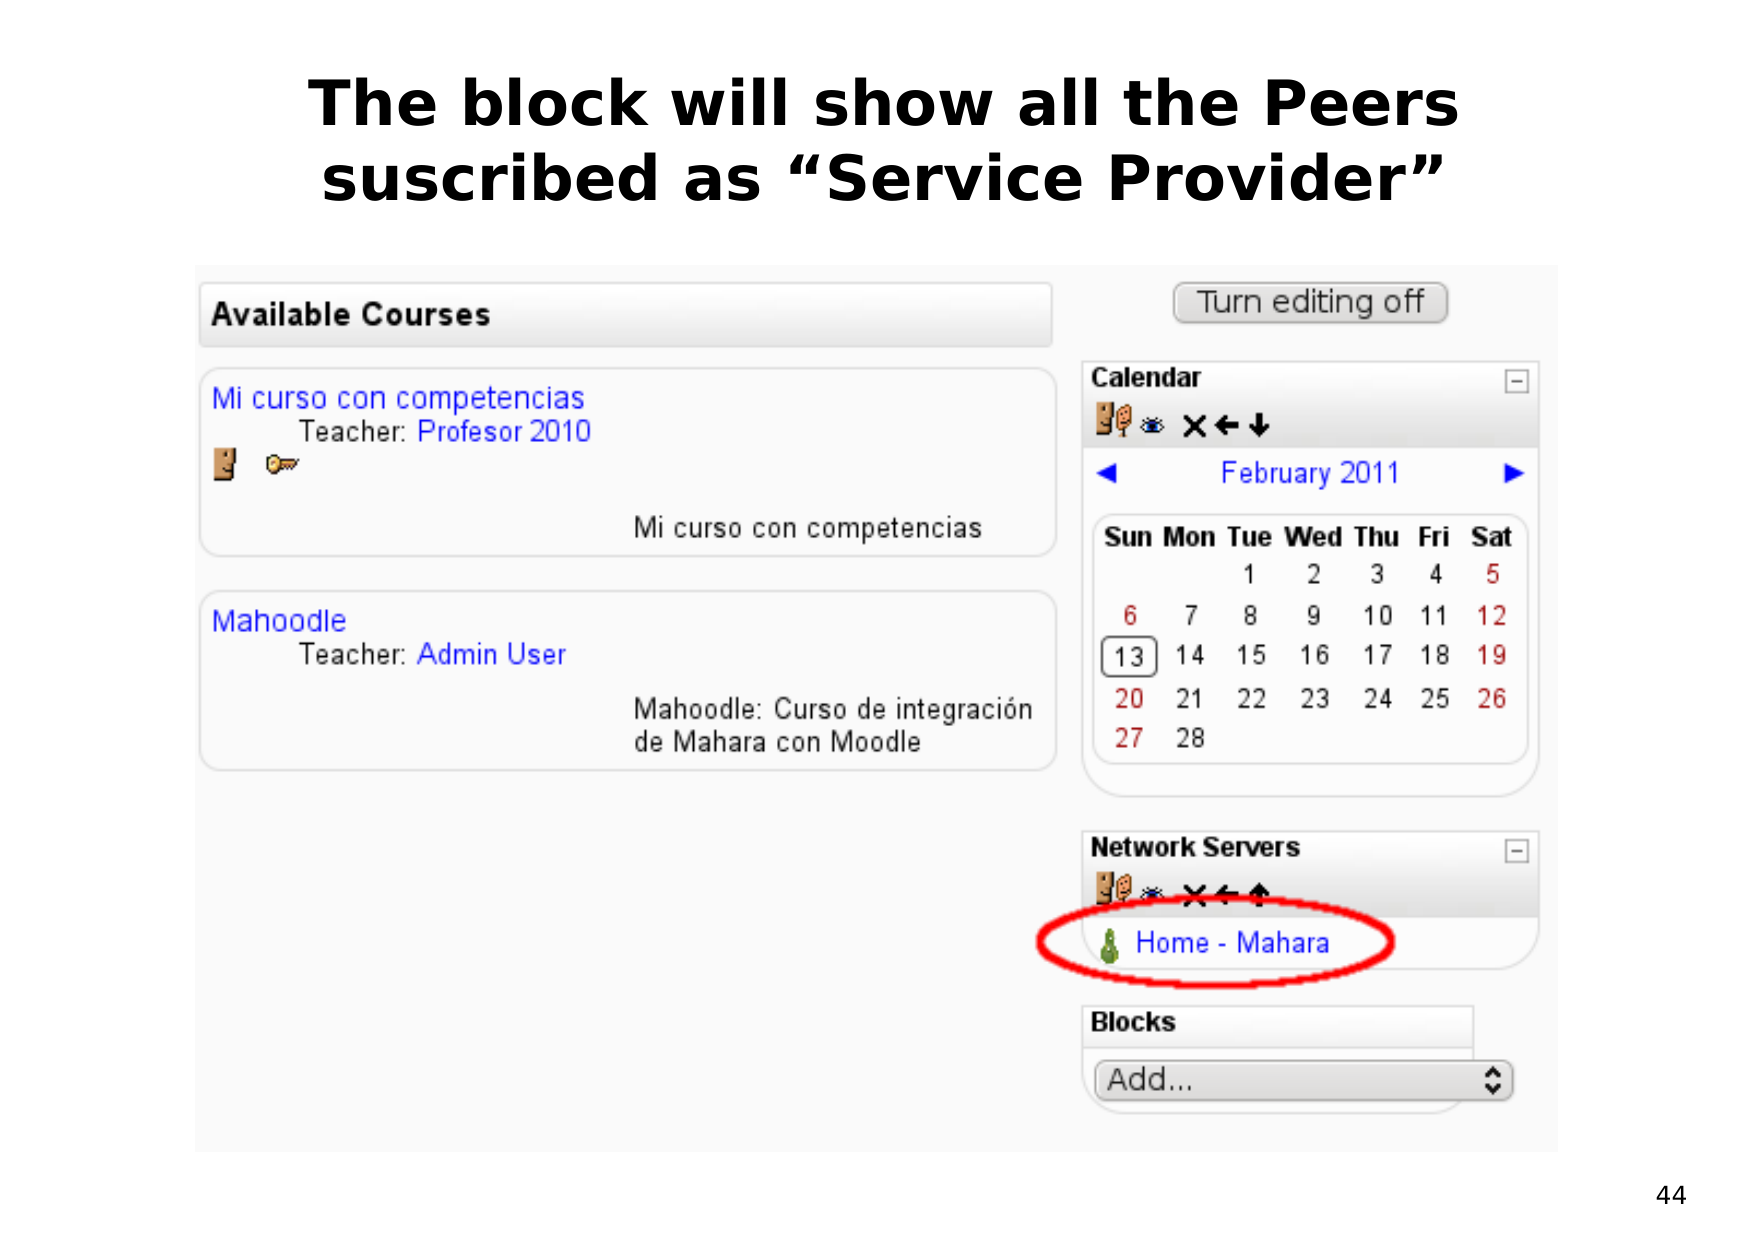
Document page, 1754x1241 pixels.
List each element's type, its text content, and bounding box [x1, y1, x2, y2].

picture [195, 265, 1558, 1152]
title The block will show all the Peers suscribed as “Service Provider” [59, 34, 1713, 242]
